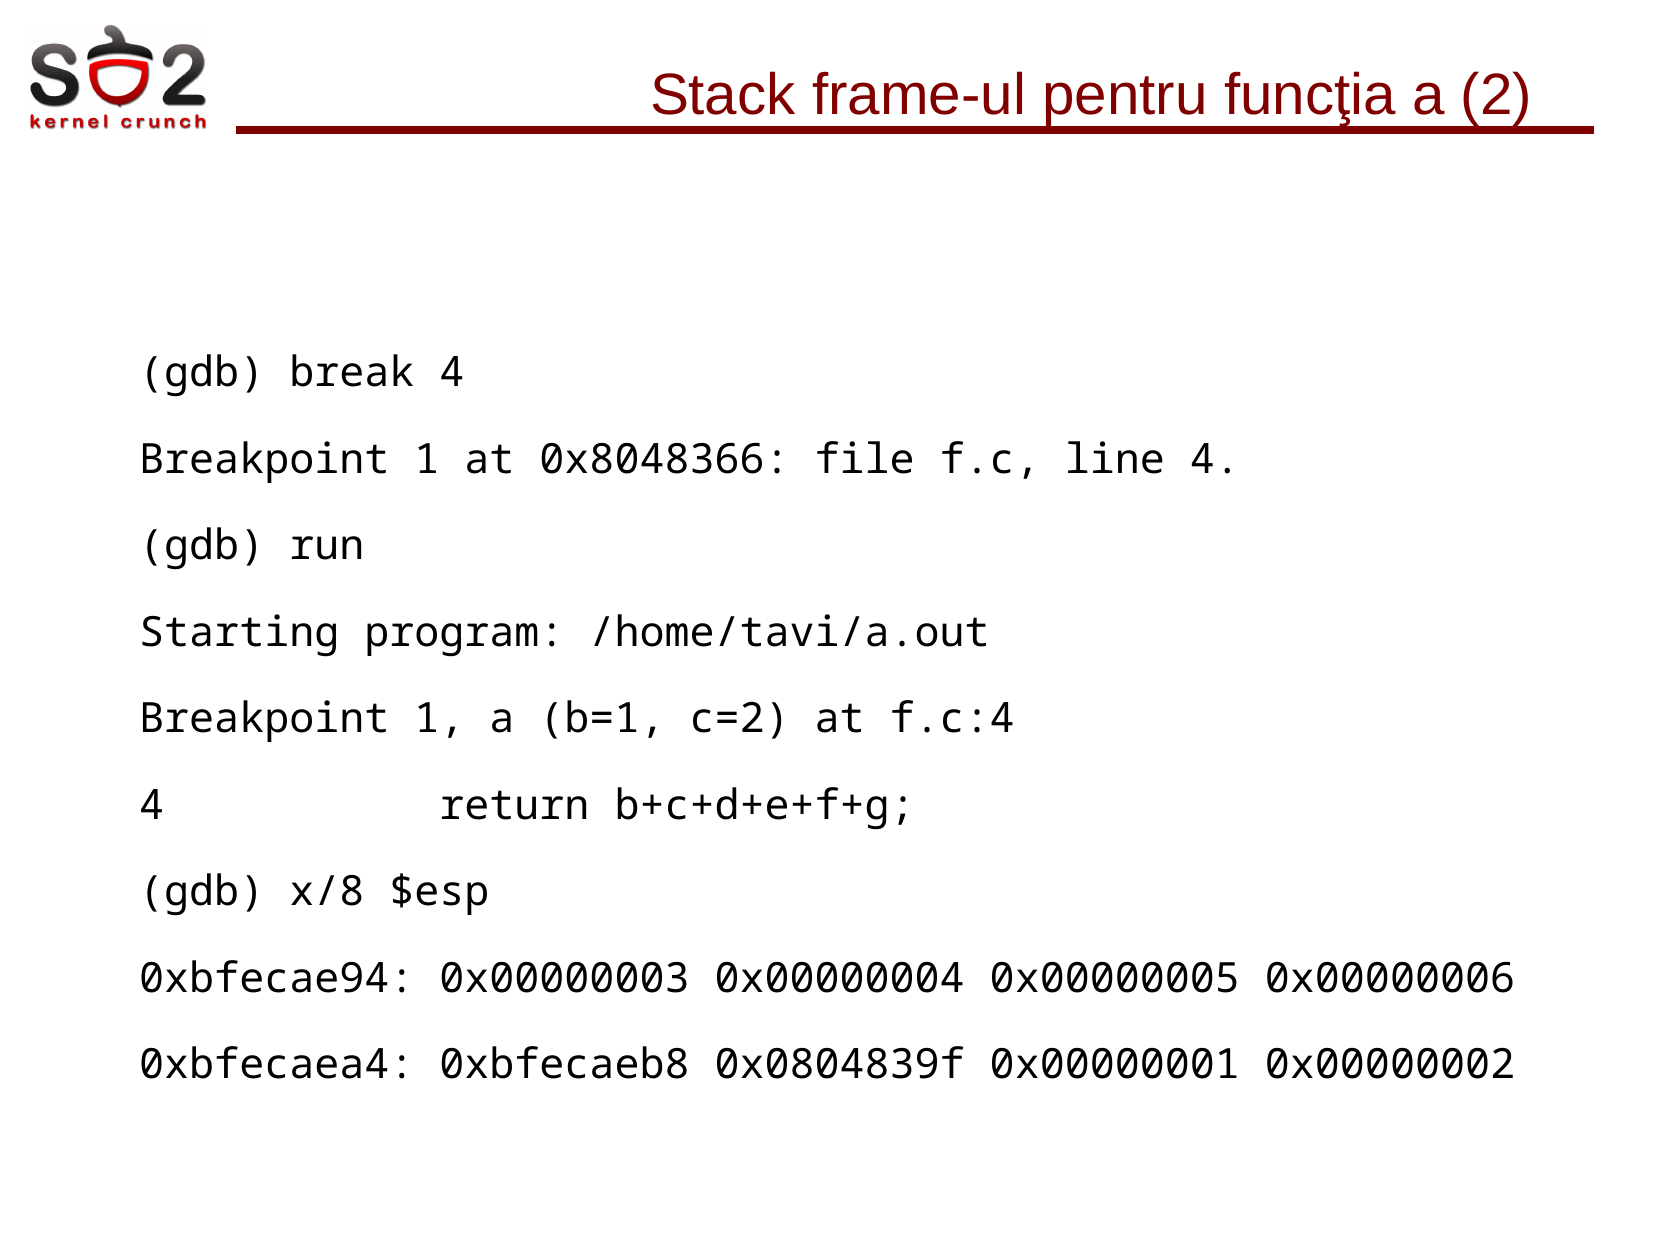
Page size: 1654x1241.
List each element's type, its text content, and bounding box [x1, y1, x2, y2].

list (gdb) break 4 Breakpoint 1 at 0x8048366: file f.c, line 4. (gdb) run Starting program: /home/tavi/a.out Breakpoint 1, a (b=1, c=2) at f.c:4 4 return b+c+d+e+f+g; (gdb) x/8 $esp 0xbfecae94: 0x00000003 0x00000004 0x00000005 0x00000006 0xbfecaea4: 0xbfecaeb8 0x0804839f 0x00000001 0x00000002 [121, 344, 1586, 1175]
picture [29, 23, 121, 130]
title Stack frame-ul pentru funcţia a (2) [121, 11, 1534, 178]
